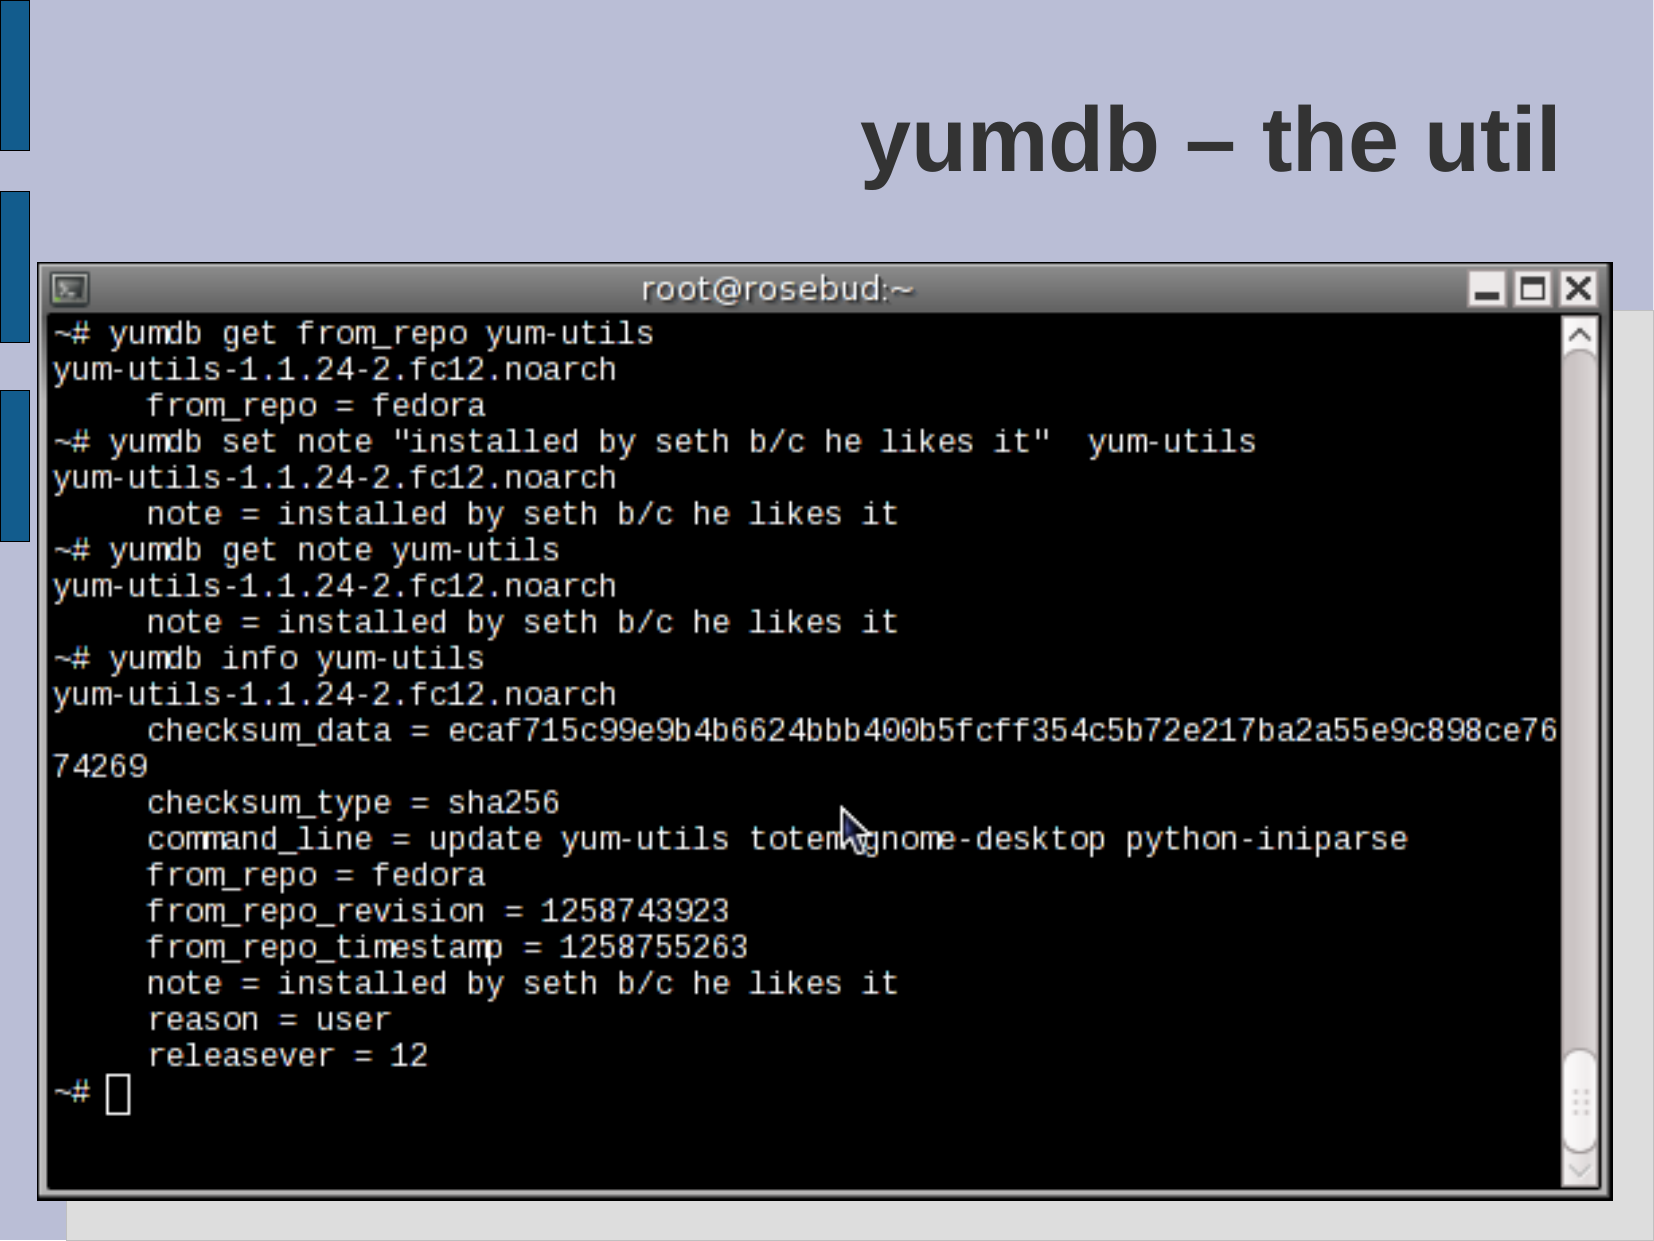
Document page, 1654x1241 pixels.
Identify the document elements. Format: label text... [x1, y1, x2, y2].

picture [37, 262, 1613, 1201]
title yumdb – the util [109, 88, 1564, 191]
